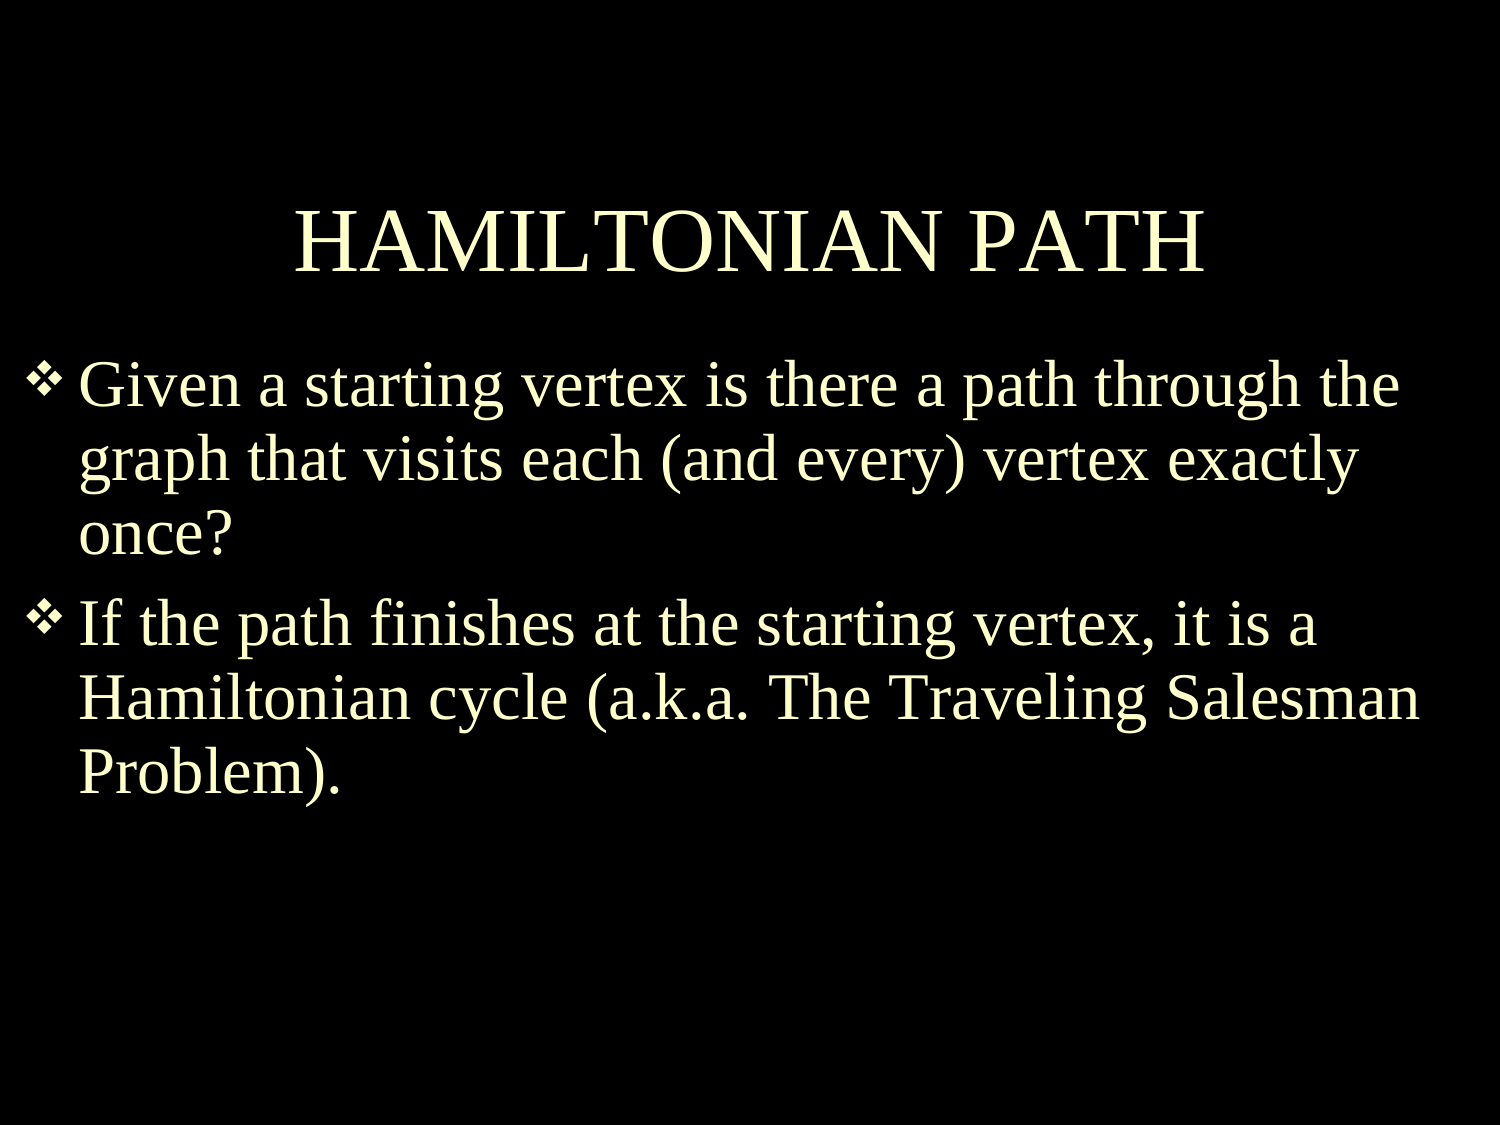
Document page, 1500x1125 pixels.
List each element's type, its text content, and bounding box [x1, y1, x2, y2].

list Given a starting vertex is there a path through the graph that visits each (and every) vertex exactly once? If the path finishes at the starting vertex, it is a Hamiltonian cycle (a.k.a. The Traveling Salesman Problem). [22, 347, 1482, 1075]
title HAMILTONIAN PATH [22, 153, 1480, 329]
